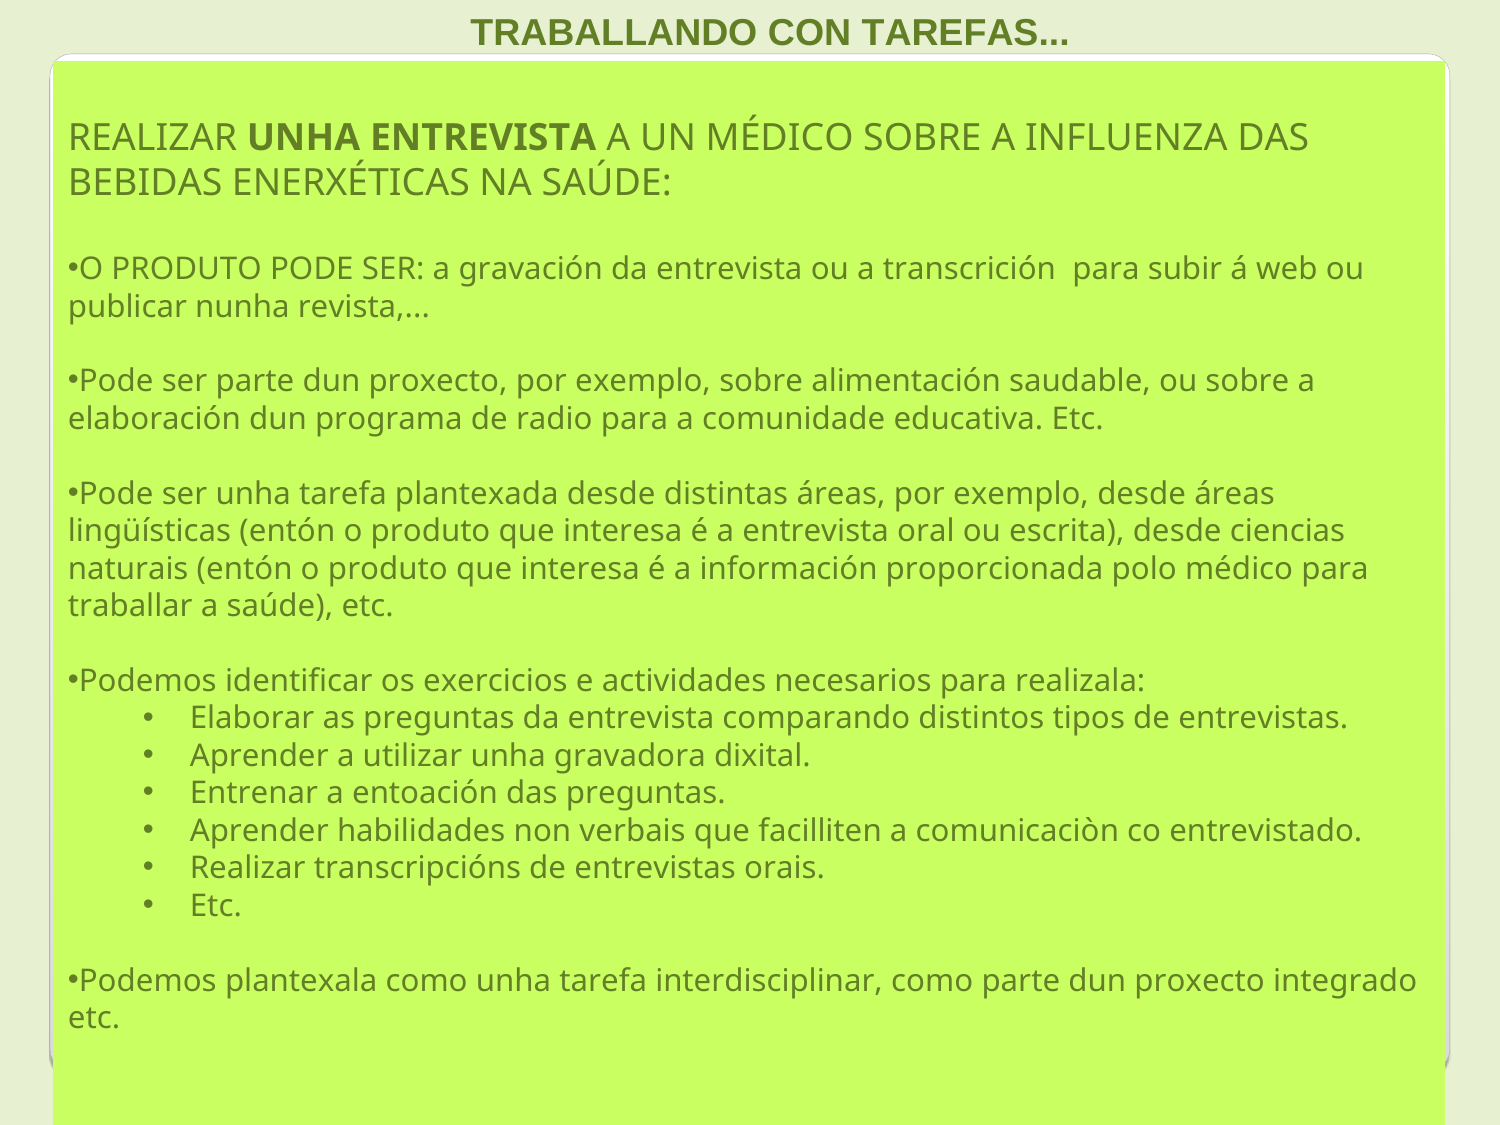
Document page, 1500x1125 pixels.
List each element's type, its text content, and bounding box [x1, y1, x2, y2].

text_box TRABALLANDO CON TAREFAS... [455, 0, 1086, 61]
table_header REALIZAR UNHA ENTREVISTA A UN MÉDICO SOBRE A INFLUENZA DAS BEBIDAS ENERXÉTICAS NA SAÚDE: O PRODUTO PODE SER: a gravación da entrevista ou a transcrición para subir á web ou publicar nunha revista,... Pode ser parte dun proxecto, por exemplo, sobre alimentación saudable, ou sobre a elaboración dun programa de radio para a comunidade educativa. Etc. Pode ser unha tarefa plantexada desde distintas áreas, por exemplo, desde áreas lingüísticas (entón o produto que interesa é a entrevista oral ou escrita), desde ciencias naturais (entón o produto que interesa é a información proporcionada polo médico para traballar a saúde), etc. Podemos identificar os exercicios e actividades necesarios para realizala: Elaborar as preguntas da entrevista comparando distintos tipos de entrevistas. Aprender a utilizar unha gravadora dixital. Entrenar a entoación das preguntas. Aprender habilidades non verbais que facilliten a comunicaciòn co entrevistado. Realizar transcripcións de entrevistas orais. Etc. Podemos plantexala como unha tarefa interdisciplinar, como parte dun proxecto integrado etc. [53, 61, 1445, 1125]
